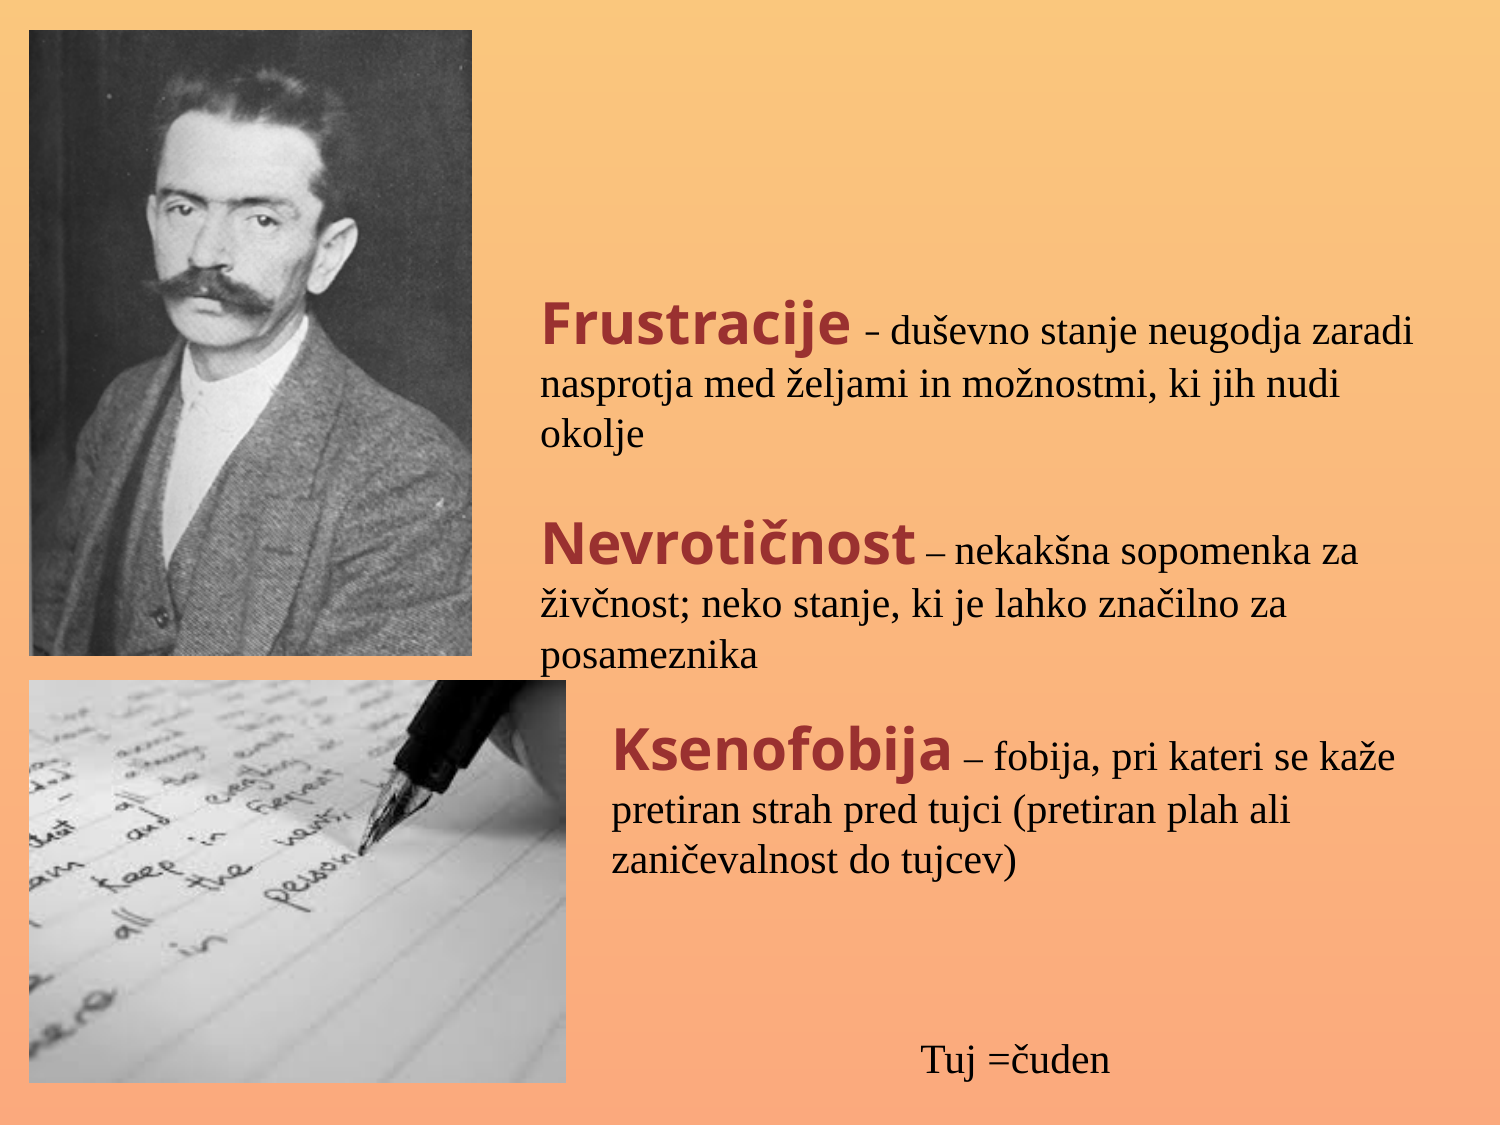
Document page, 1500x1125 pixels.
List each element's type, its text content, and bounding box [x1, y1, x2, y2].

picture [29, 30, 472, 656]
picture [29, 680, 566, 1083]
text_box Ksenofobija – fobija, pri kateri se kaže pretiran strah pred tujci (pretiran plah ali zaničevalnost do tujcev) Tuj =čuden [596, 704, 1436, 1090]
text_box Frustracije – duševno stanje neugodja zaradi nasprotja med željami in možnostmi, ki jih nudi okolje Nevrotičnost – nekakšna sopomenka za živčnost; neko stanje, ki je lahko značilno za posameznika [525, 278, 1471, 734]
